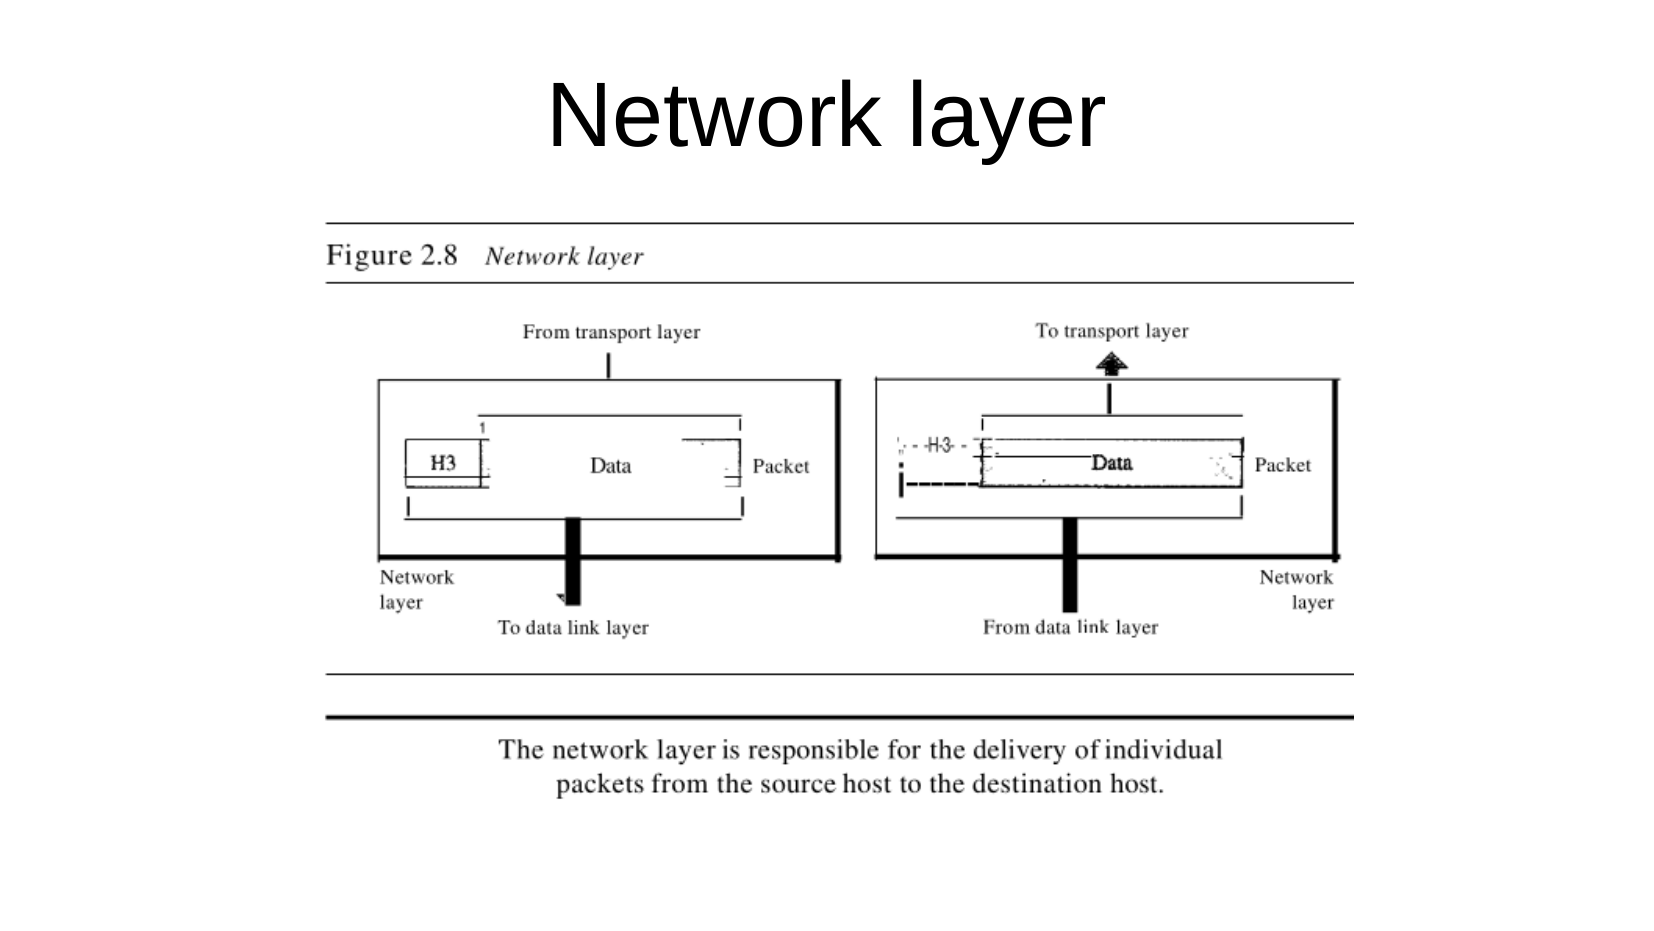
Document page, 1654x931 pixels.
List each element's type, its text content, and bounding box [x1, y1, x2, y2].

picture [313, 215, 1354, 810]
title Network layer [82, 37, 1571, 193]
